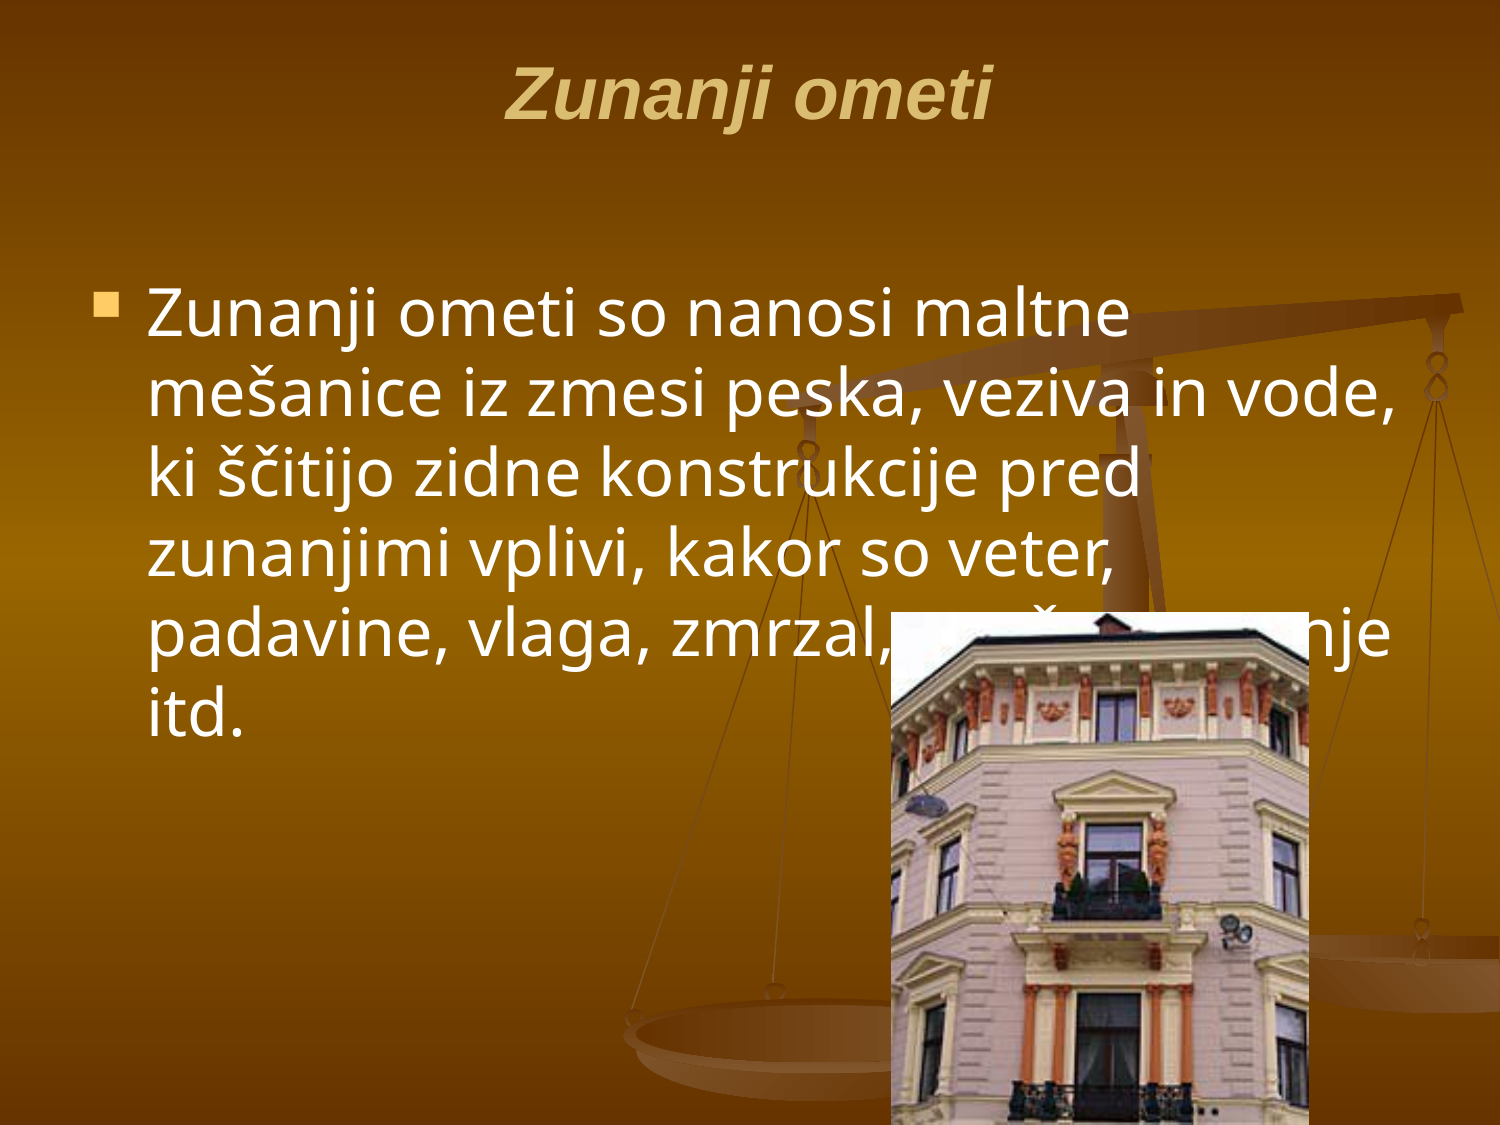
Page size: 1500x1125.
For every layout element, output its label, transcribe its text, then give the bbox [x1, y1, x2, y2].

list Zunanji ometi so nanosi maltne mešanice iz zmesi peska, veziva in vode, ki ščitijo zidne konstrukcije pred zunanjimi vplivi, kakor so veter, padavine, vlaga, zmrzal, sončno sevanje itd. [75, 262, 1425, 1006]
picture [891, 612, 1309, 1125]
title Zunanji ometi [75, 45, 1425, 234]
